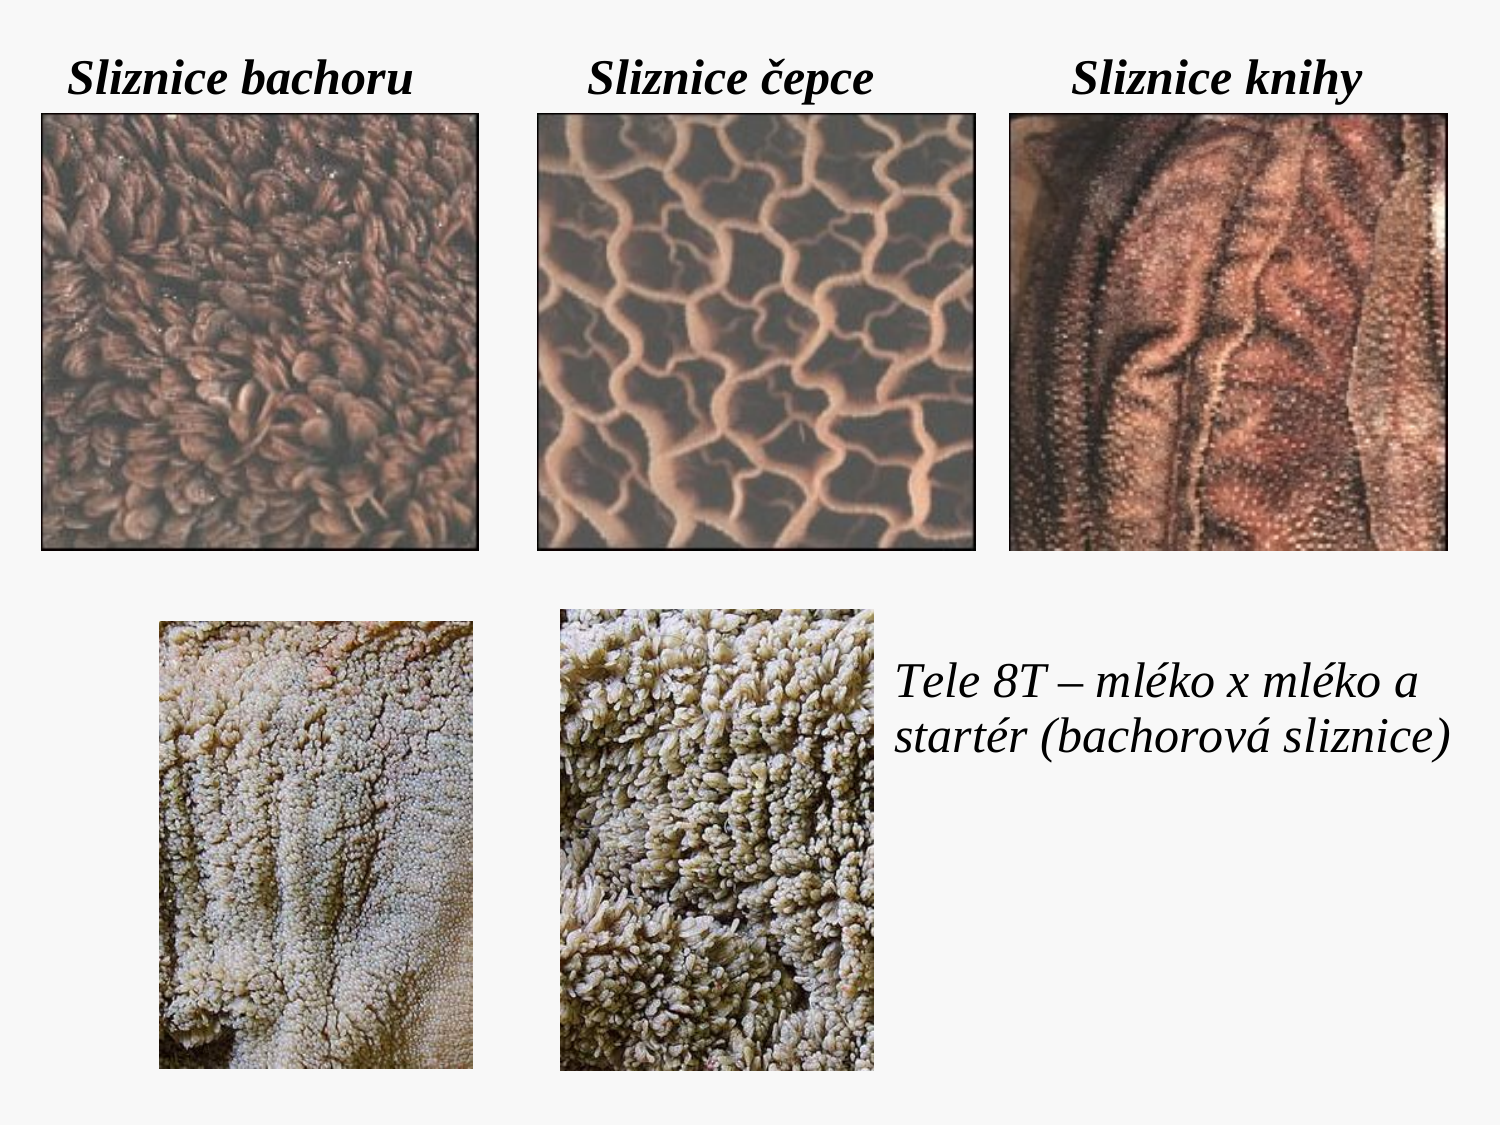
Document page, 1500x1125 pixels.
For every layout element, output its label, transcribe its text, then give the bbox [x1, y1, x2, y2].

picture [159, 621, 473, 1069]
text_box Sliznice čepce [572, 42, 987, 114]
text_box Sliznice bachoru [53, 42, 497, 114]
picture [1009, 113, 1448, 552]
picture [537, 113, 976, 552]
picture [560, 609, 874, 1071]
text_box Tele 8T – mléko x mléko a startér (bachorová sliznice) [879, 645, 1500, 858]
picture [41, 113, 479, 551]
text_box Sliznice knihy [1057, 42, 1459, 114]
